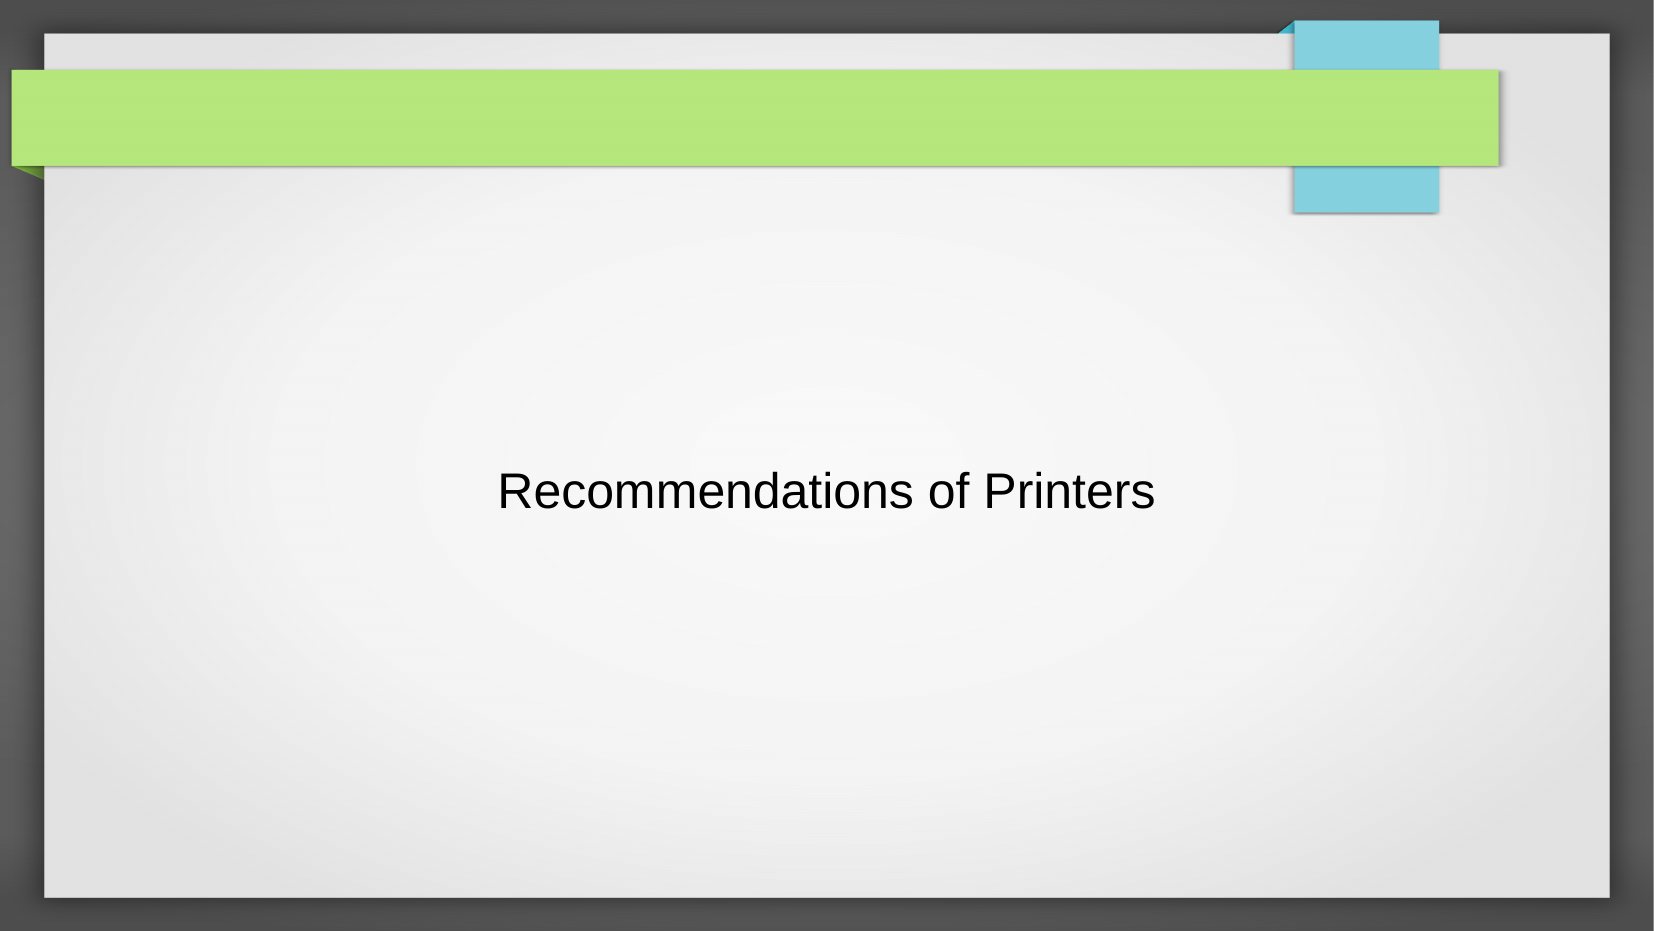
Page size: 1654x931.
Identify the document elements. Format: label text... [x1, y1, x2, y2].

subtitle Recommendations of Printers [82, 221, 1571, 761]
picture [0, 0, 1654, 931]
